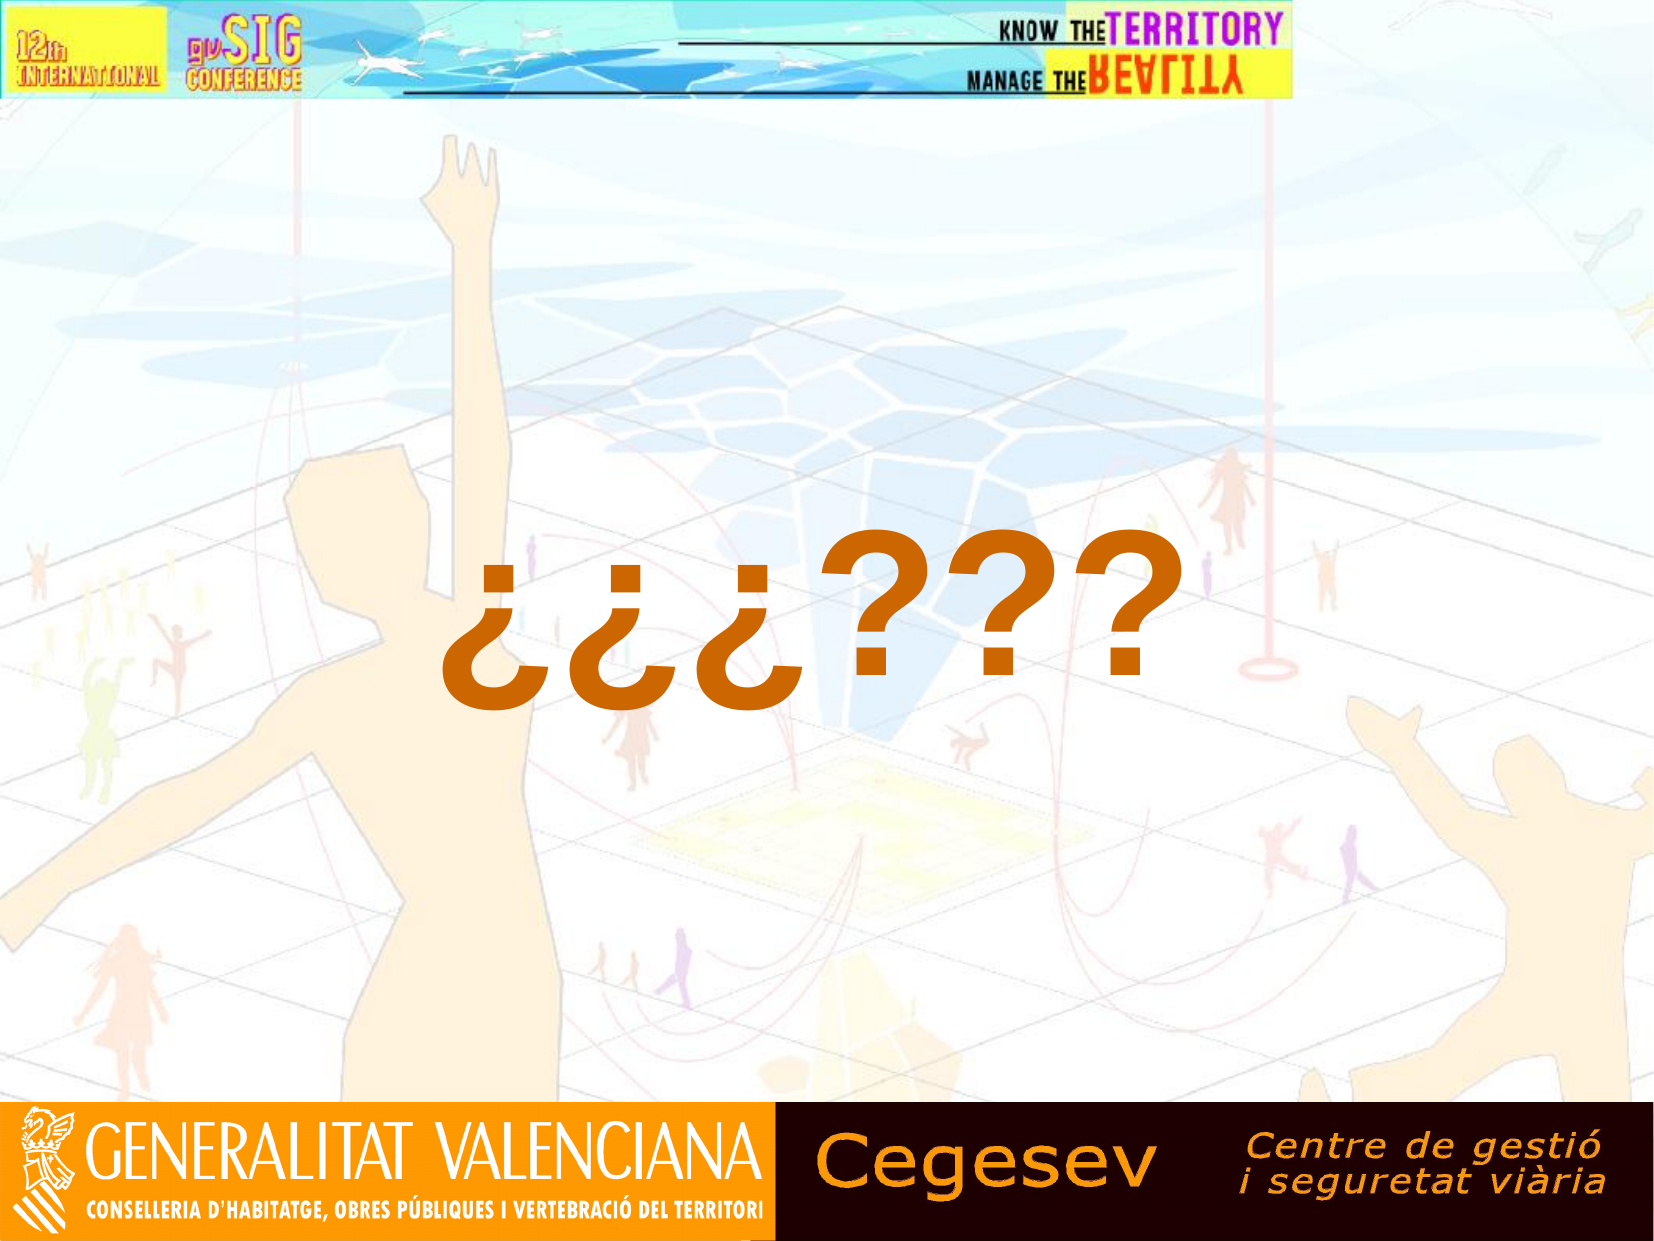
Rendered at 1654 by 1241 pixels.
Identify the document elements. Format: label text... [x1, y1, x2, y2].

picture [0, 0, 1654, 1241]
text_box ¿¿¿??? [68, 330, 1558, 855]
